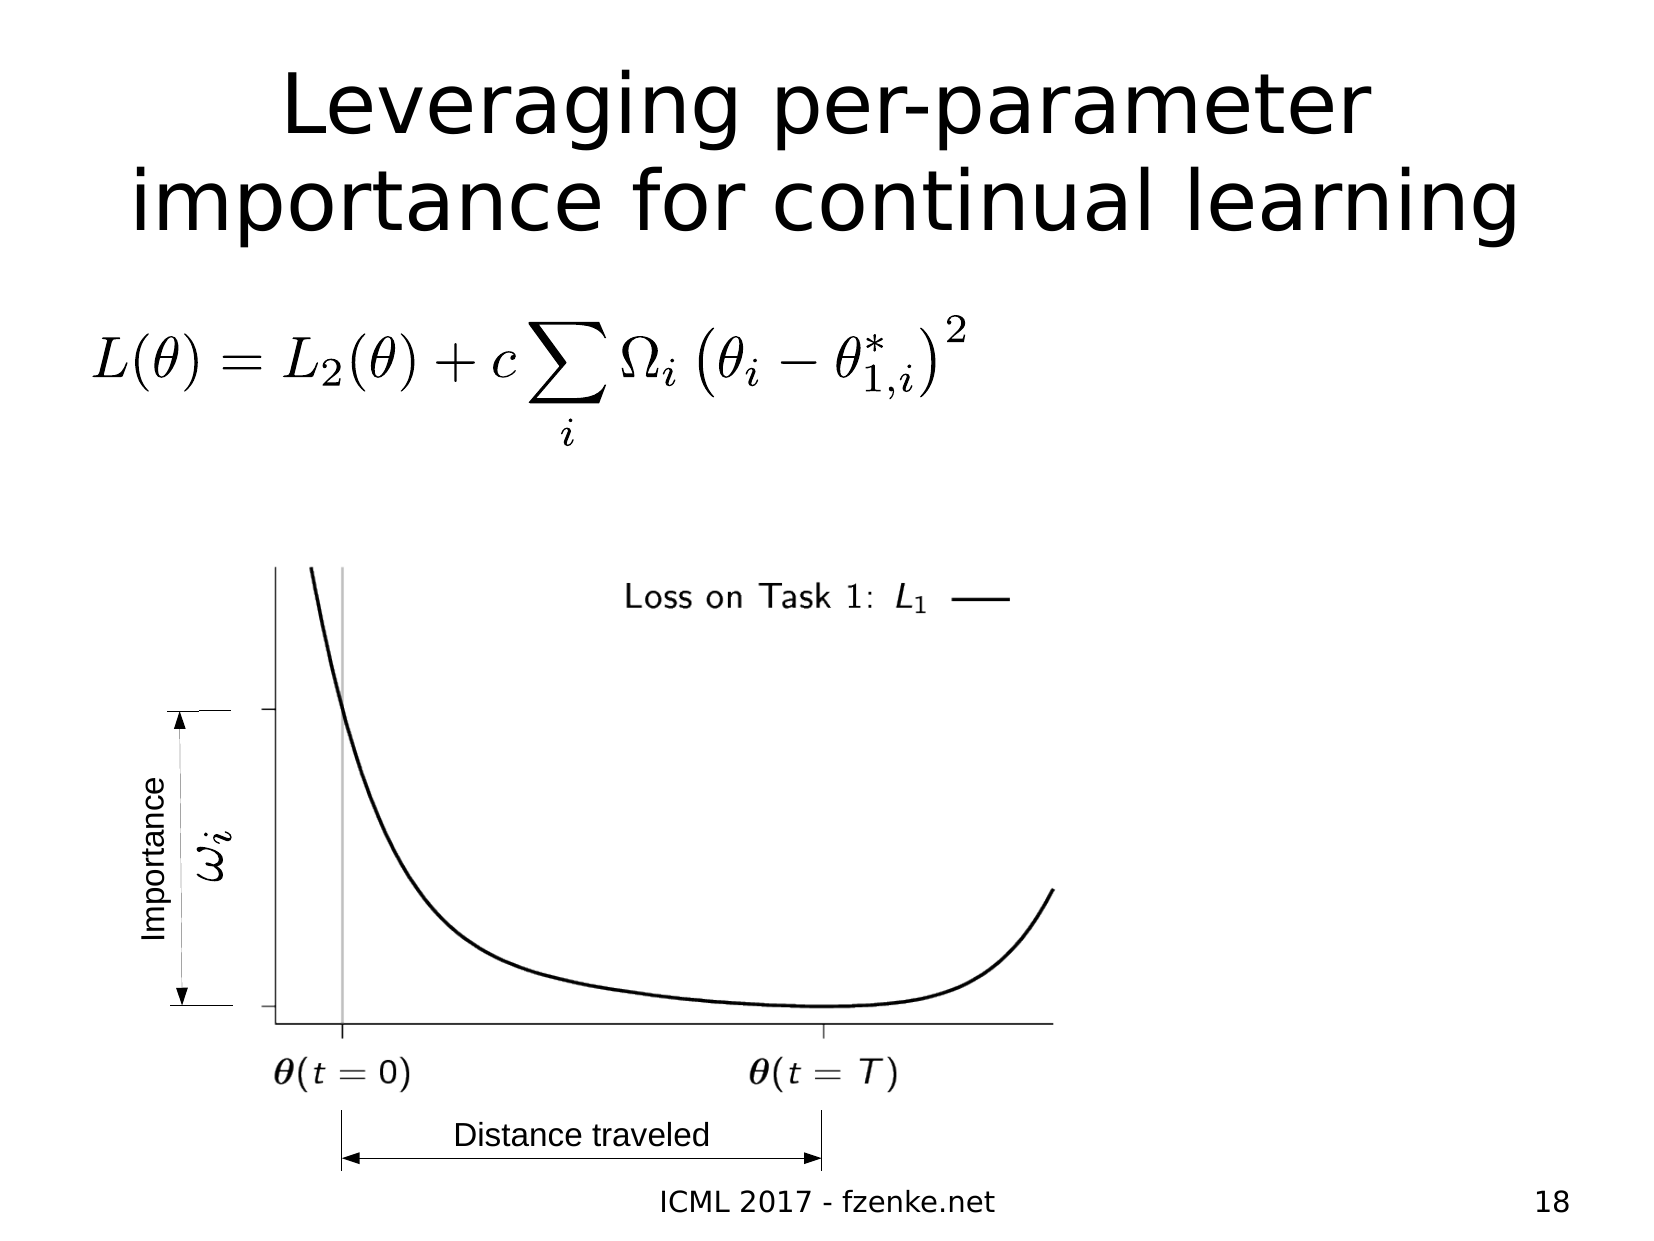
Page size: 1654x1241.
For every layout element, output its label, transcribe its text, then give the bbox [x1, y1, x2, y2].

title Leveraging per-parameter importance for continual learning [82, 45, 1571, 260]
text_box [90, 315, 968, 447]
text_box [40, 630, 256, 1096]
picture [40, 523, 1119, 1111]
